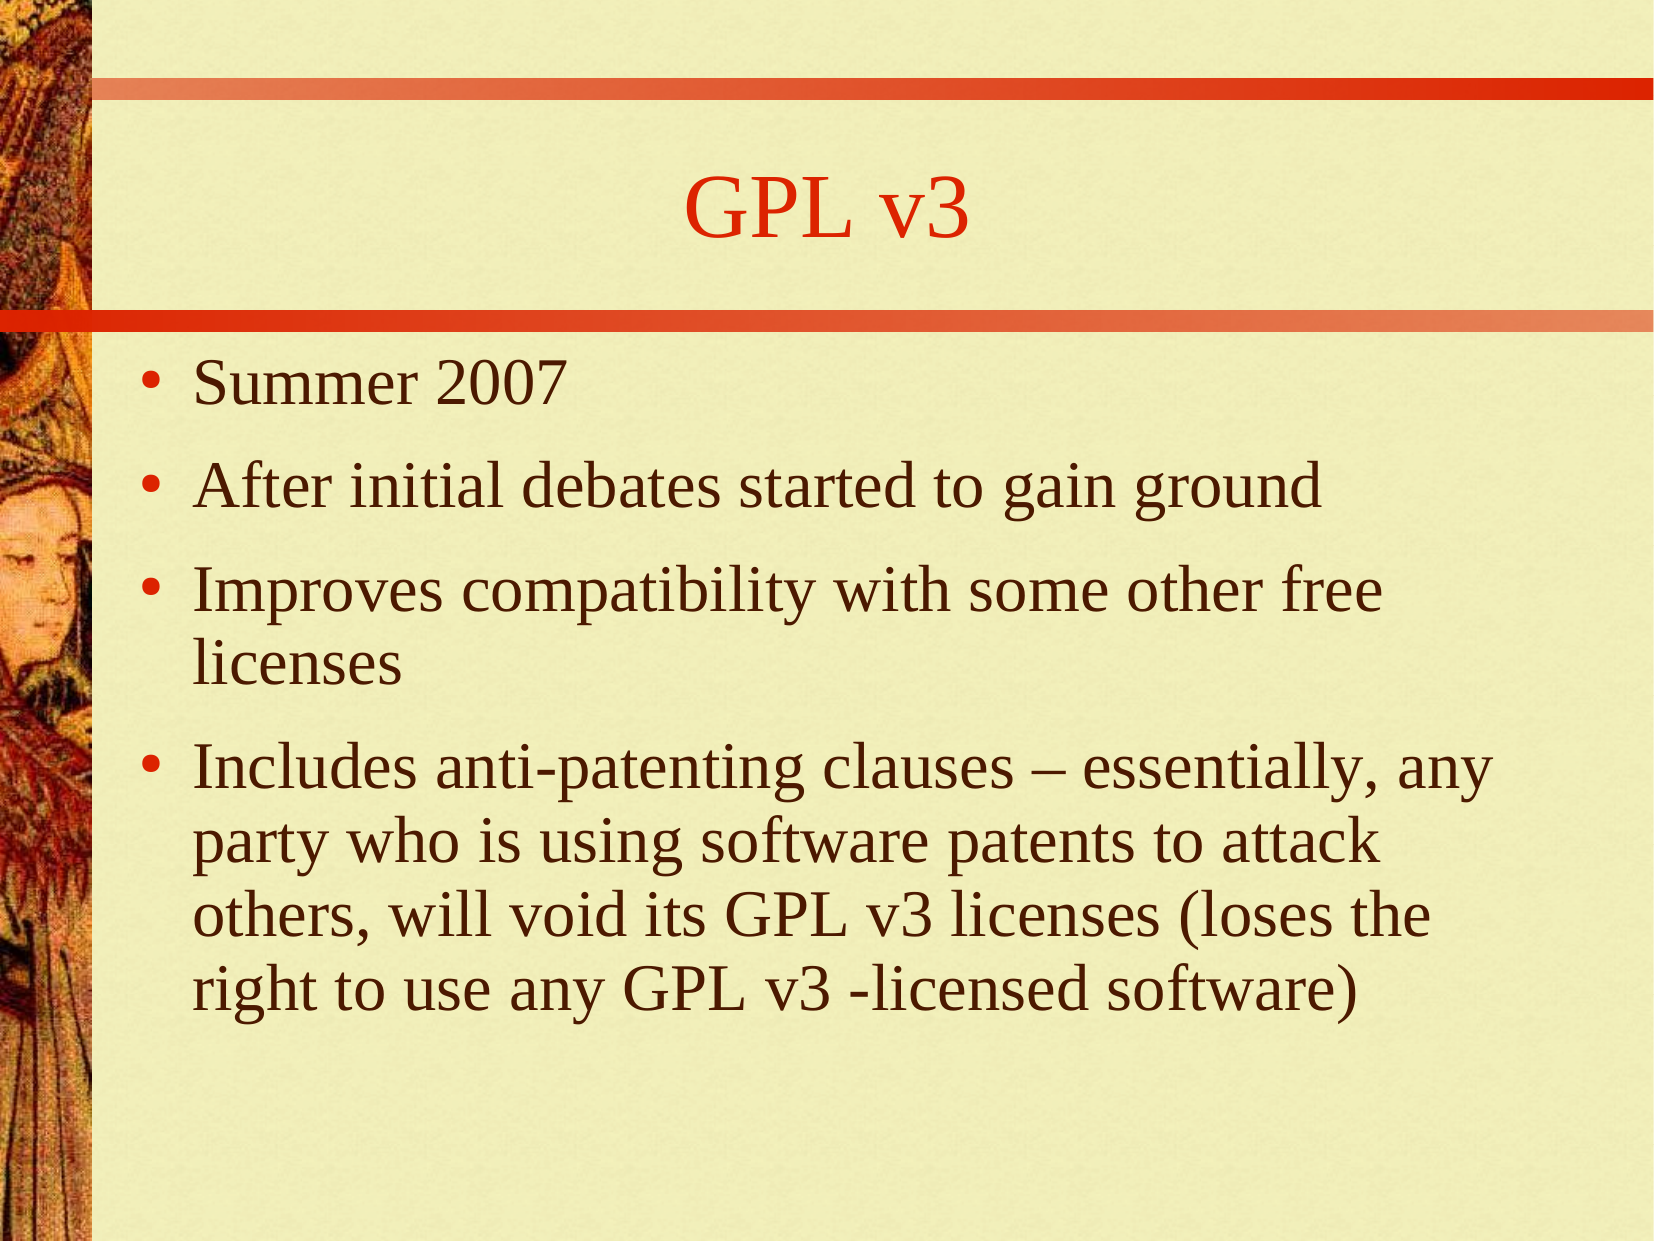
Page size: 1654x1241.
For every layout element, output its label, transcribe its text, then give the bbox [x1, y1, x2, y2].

picture [0, 0, 1654, 310]
picture [0, 332, 1654, 1241]
title GPL v3 [121, 102, 1534, 311]
list Summer 2007 After initial debates started to gain ground Improves compatibility with some other free licenses Includes anti-patenting clauses – essentially, any party who is using software patents to attack others, will void its GPL v3 licenses (loses the right to use any GPL v3 -licensed software) [121, 344, 1534, 1127]
